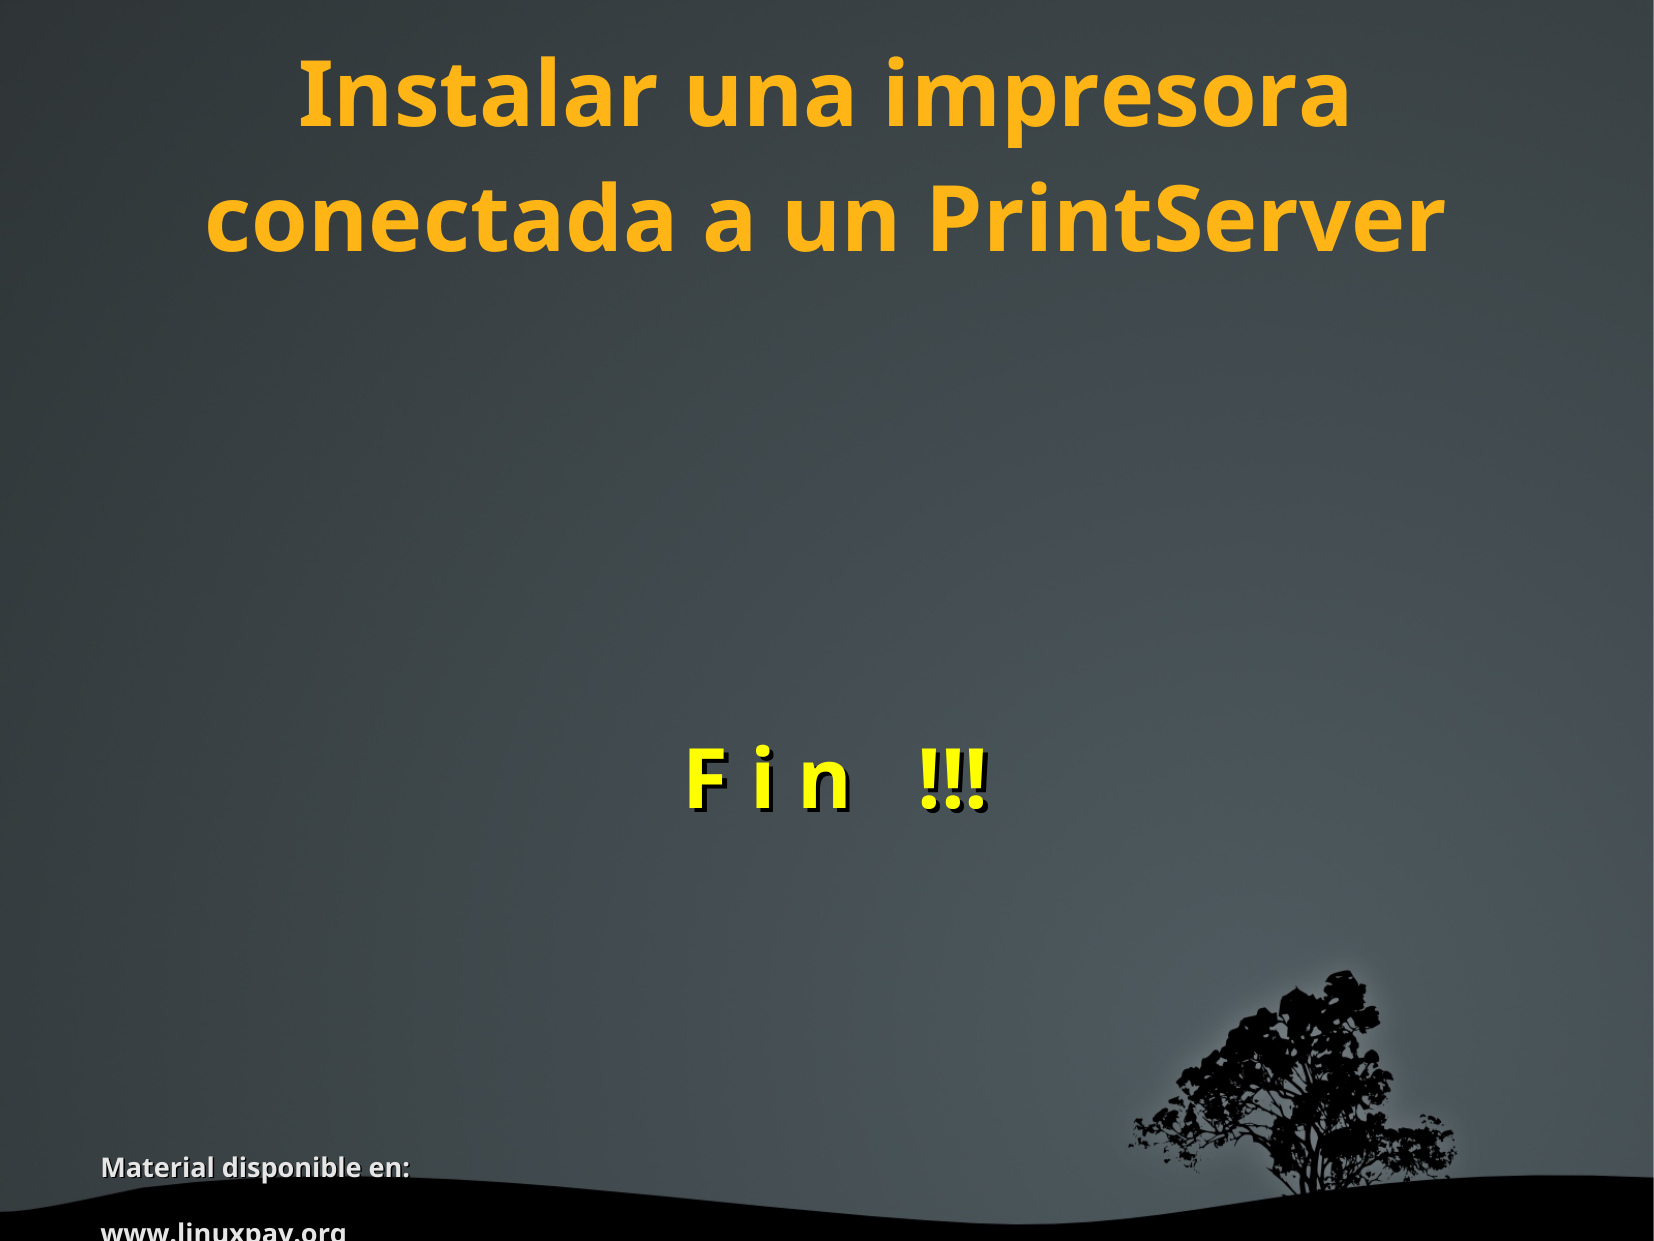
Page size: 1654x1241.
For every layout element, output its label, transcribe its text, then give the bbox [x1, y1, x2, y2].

list F i n !!! Material disponible en: www.linuxpay.org [82, 290, 1571, 1177]
picture [144, 1231, 150, 1241]
picture [121, 1231, 127, 1241]
picture [0, 0, 1654, 1241]
title Instalar una impresora conectada a un PrintServer [82, 49, 1571, 257]
picture [325, 1232, 331, 1241]
